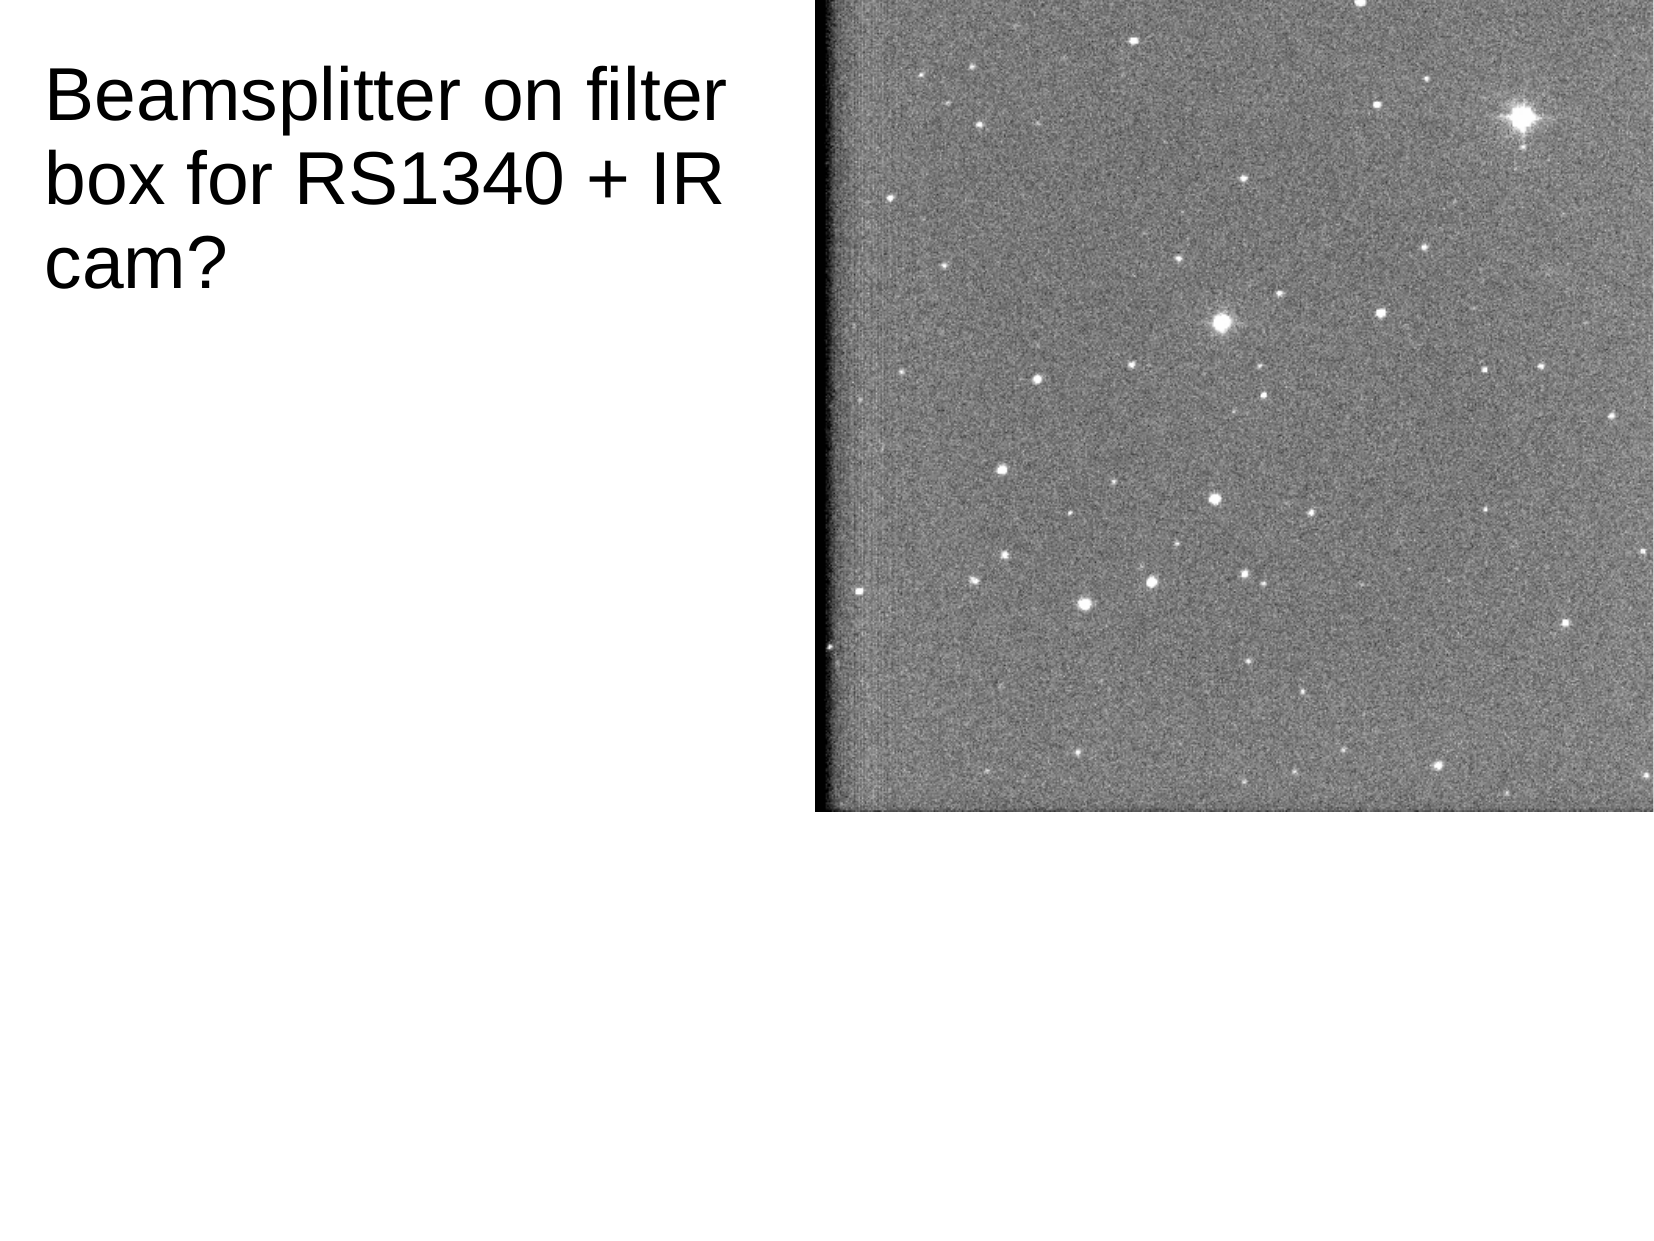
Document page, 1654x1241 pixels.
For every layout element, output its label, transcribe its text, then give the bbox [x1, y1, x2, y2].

picture [815, 0, 1654, 812]
text_box Beamsplitter on filter box for RS1340 + IR cam? [30, 45, 816, 312]
